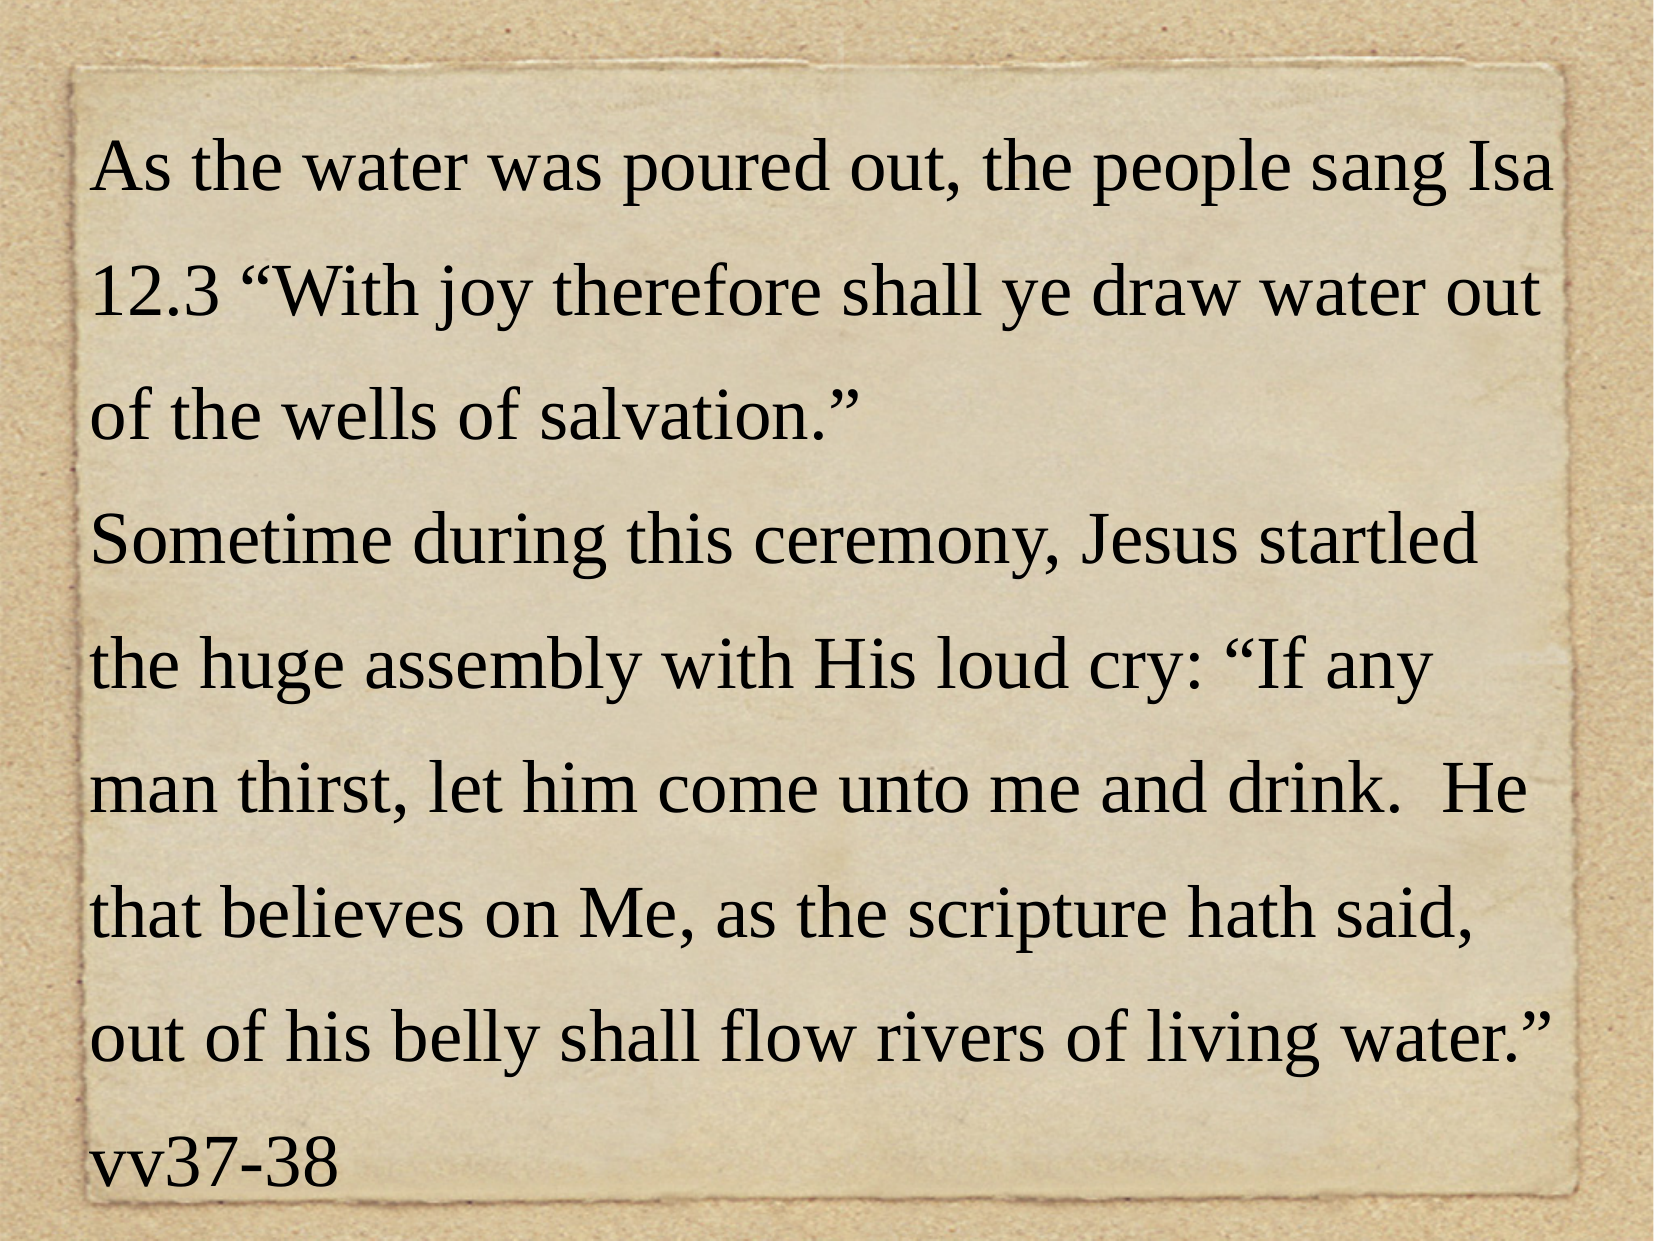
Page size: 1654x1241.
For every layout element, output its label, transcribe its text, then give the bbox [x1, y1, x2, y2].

text_box As the water was poured out, the people sang Isa 12.3 “With joy therefore shall ye draw water out of the wells of salvation.” Sometime during this ceremony, Jesus startled the huge assembly with His loud cry: “If any man thirst, let him come unto me and drink. He that believes on Me, as the scripture hath said, out of his belly shall flow rivers of living water.” vv37-38 [75, 75, 1576, 1201]
picture [0, 0, 1654, 1241]
